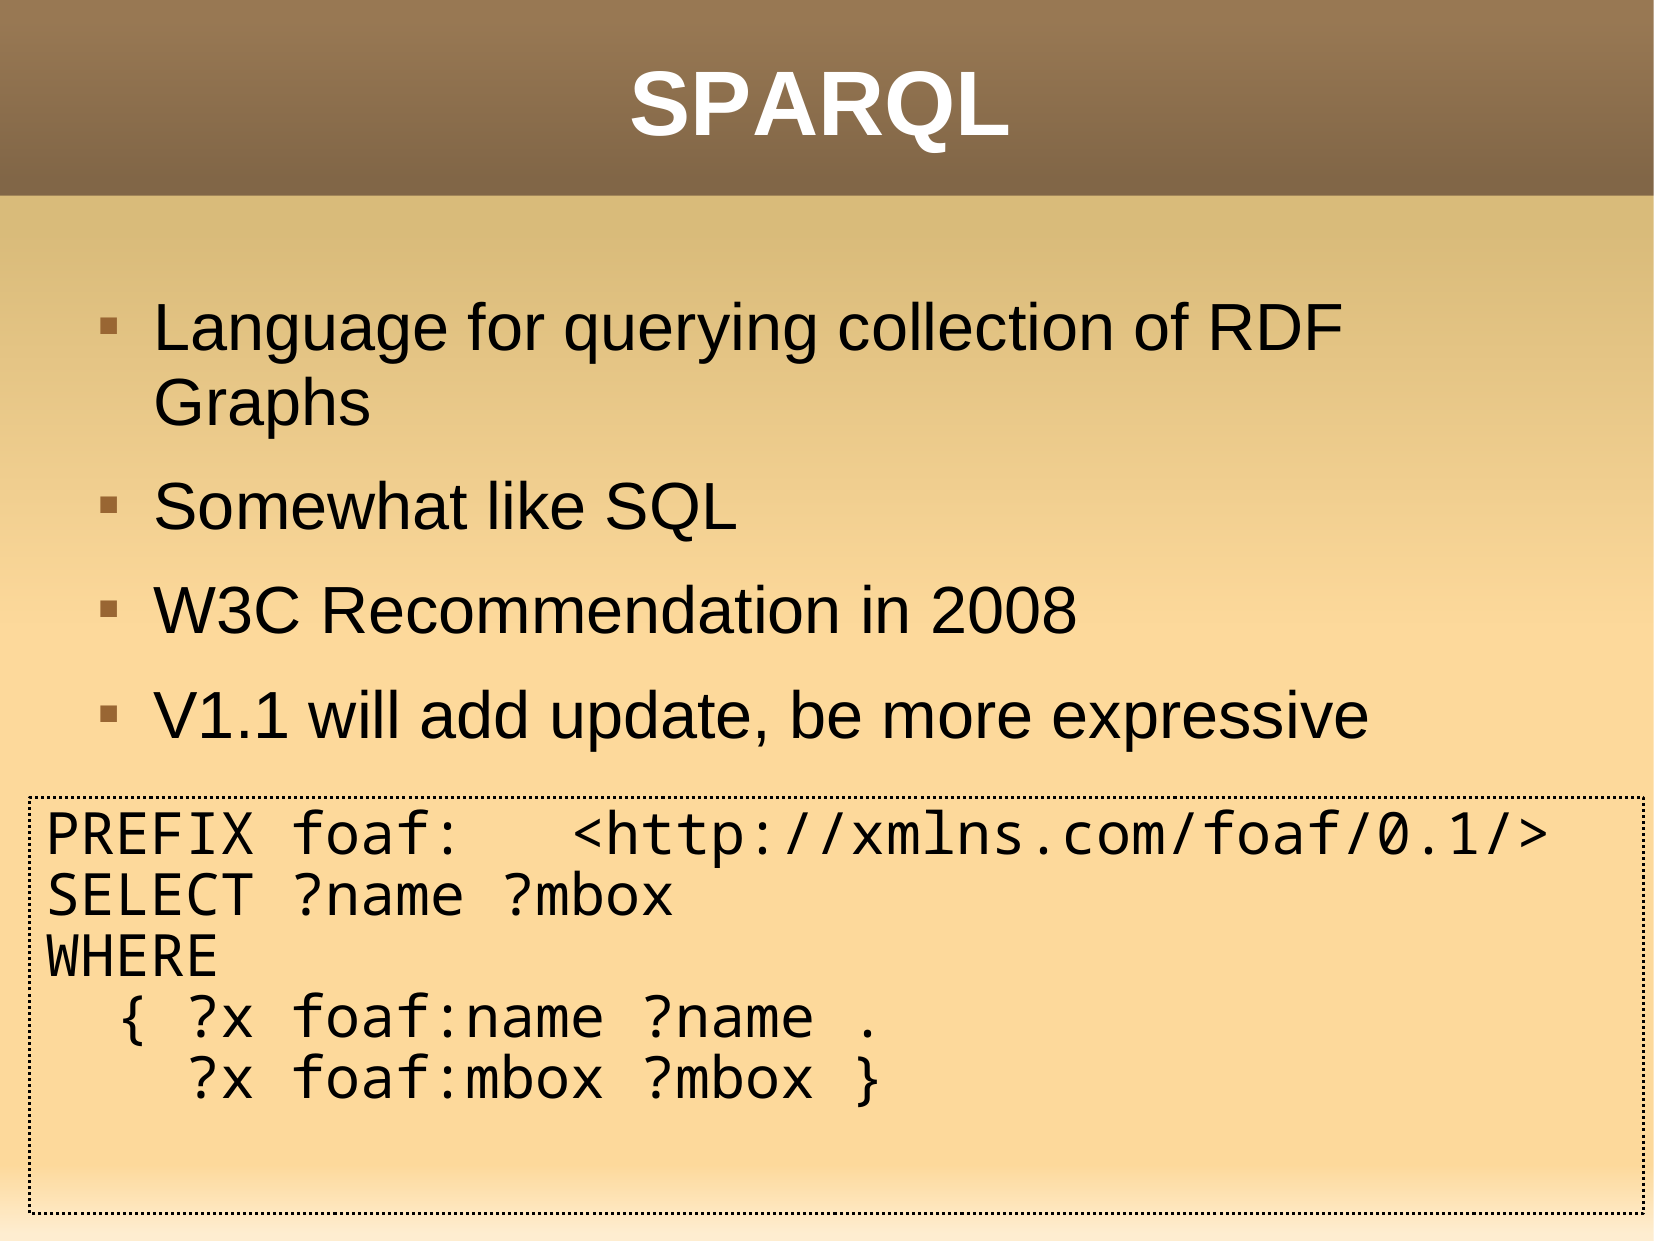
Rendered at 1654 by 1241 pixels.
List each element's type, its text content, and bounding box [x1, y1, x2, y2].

list Language for querying collection of RDF Graphs Somewhat like SQL W3C Recommendation in 2008 V1.1 will add update, be more expressive [82, 290, 1571, 753]
title SPARQL [76, 7, 1565, 200]
picture [0, 0, 1654, 1241]
text_box PREFIX foaf: <http://xmlns.com/foaf/0.1/> SELECT ?name ?mbox WHERE { ?x foaf:name ?name . ?x foaf:mbox ?mbox } [29, 797, 1644, 1214]
